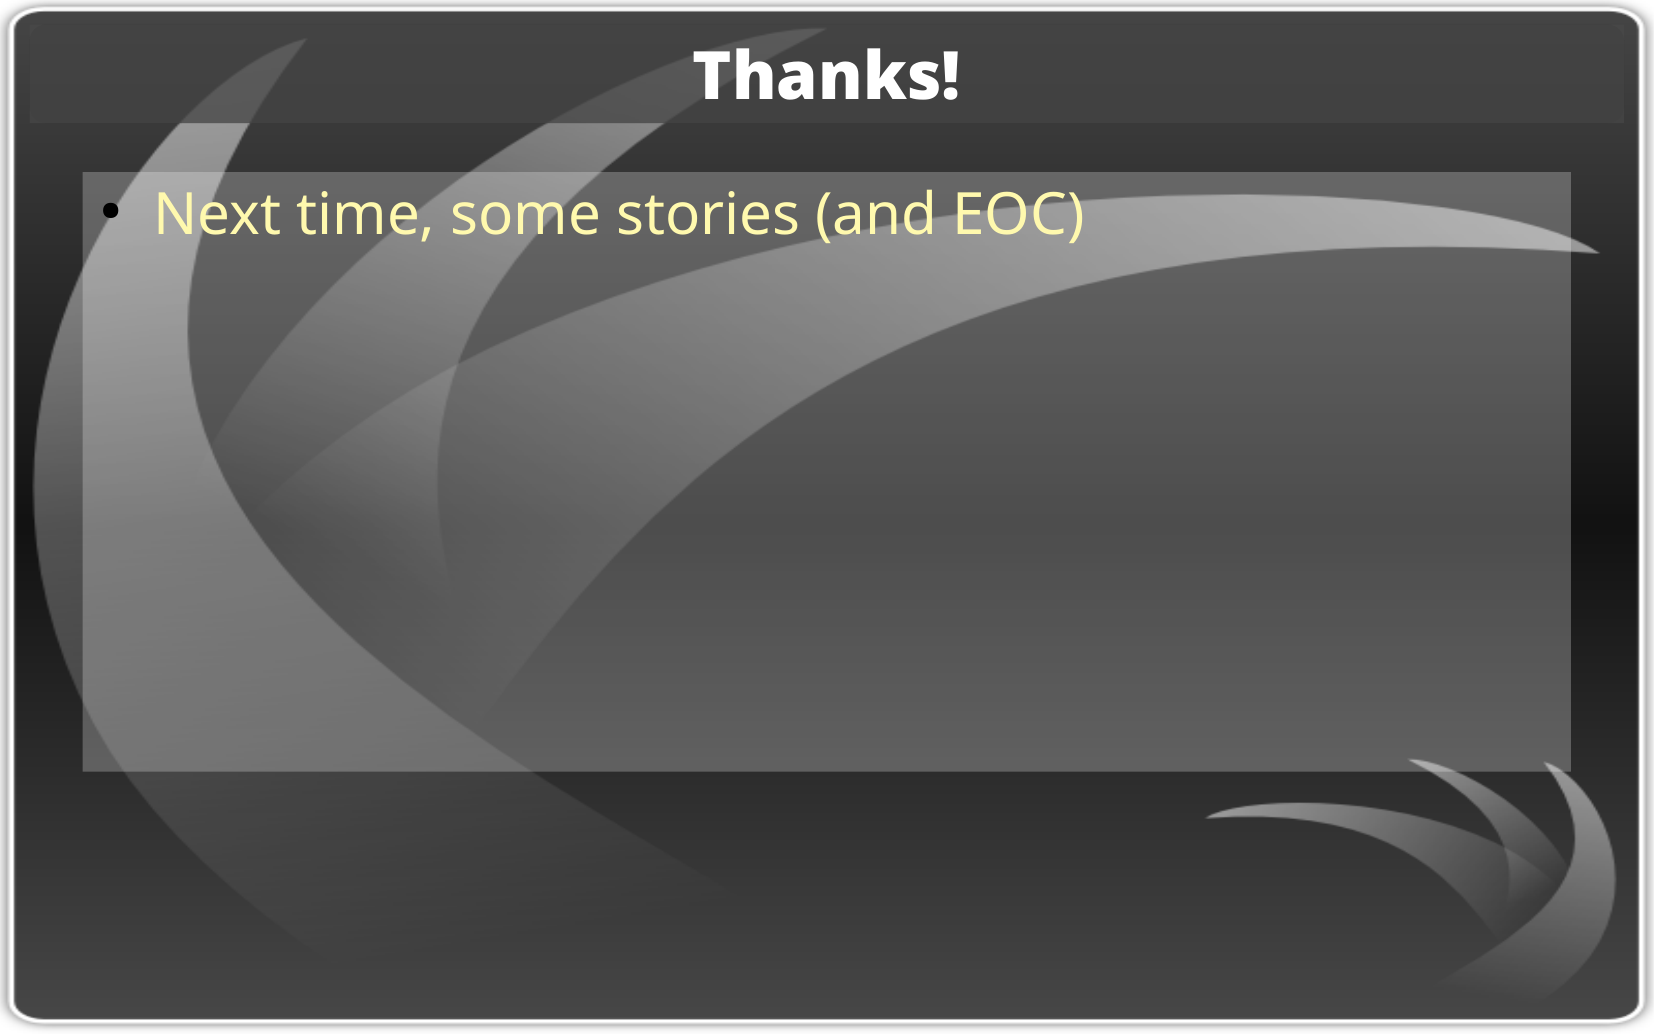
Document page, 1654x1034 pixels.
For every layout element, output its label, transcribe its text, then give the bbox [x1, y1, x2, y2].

title Thanks! [29, 24, 1625, 124]
picture [0, 0, 1654, 1034]
list Next time, some stories (and EOC) [82, 172, 1571, 772]
